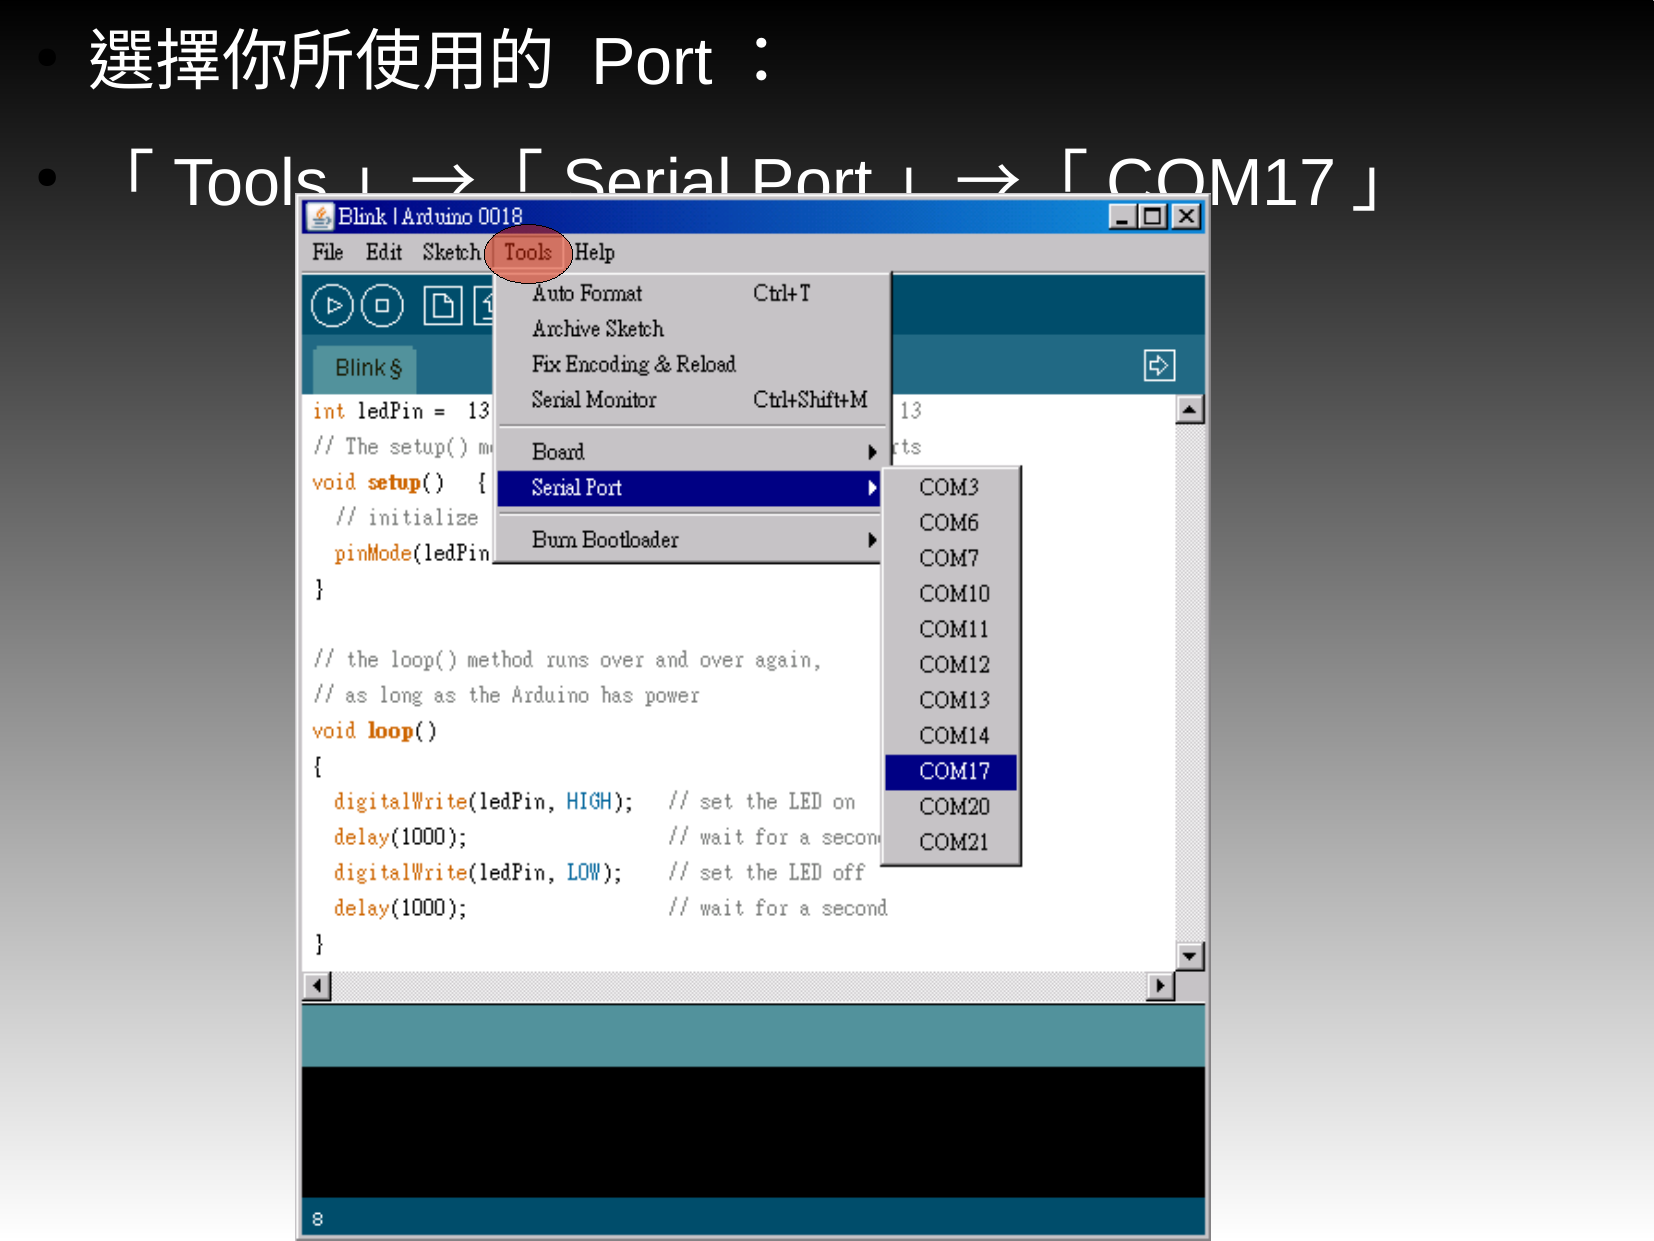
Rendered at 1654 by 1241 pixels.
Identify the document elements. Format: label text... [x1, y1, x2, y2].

list 選擇你所使用的 Port： 「Tools」→「Serial Port」→「COM17」 [17, 13, 1506, 193]
picture [295, 193, 1211, 1241]
text_box [484, 224, 573, 284]
